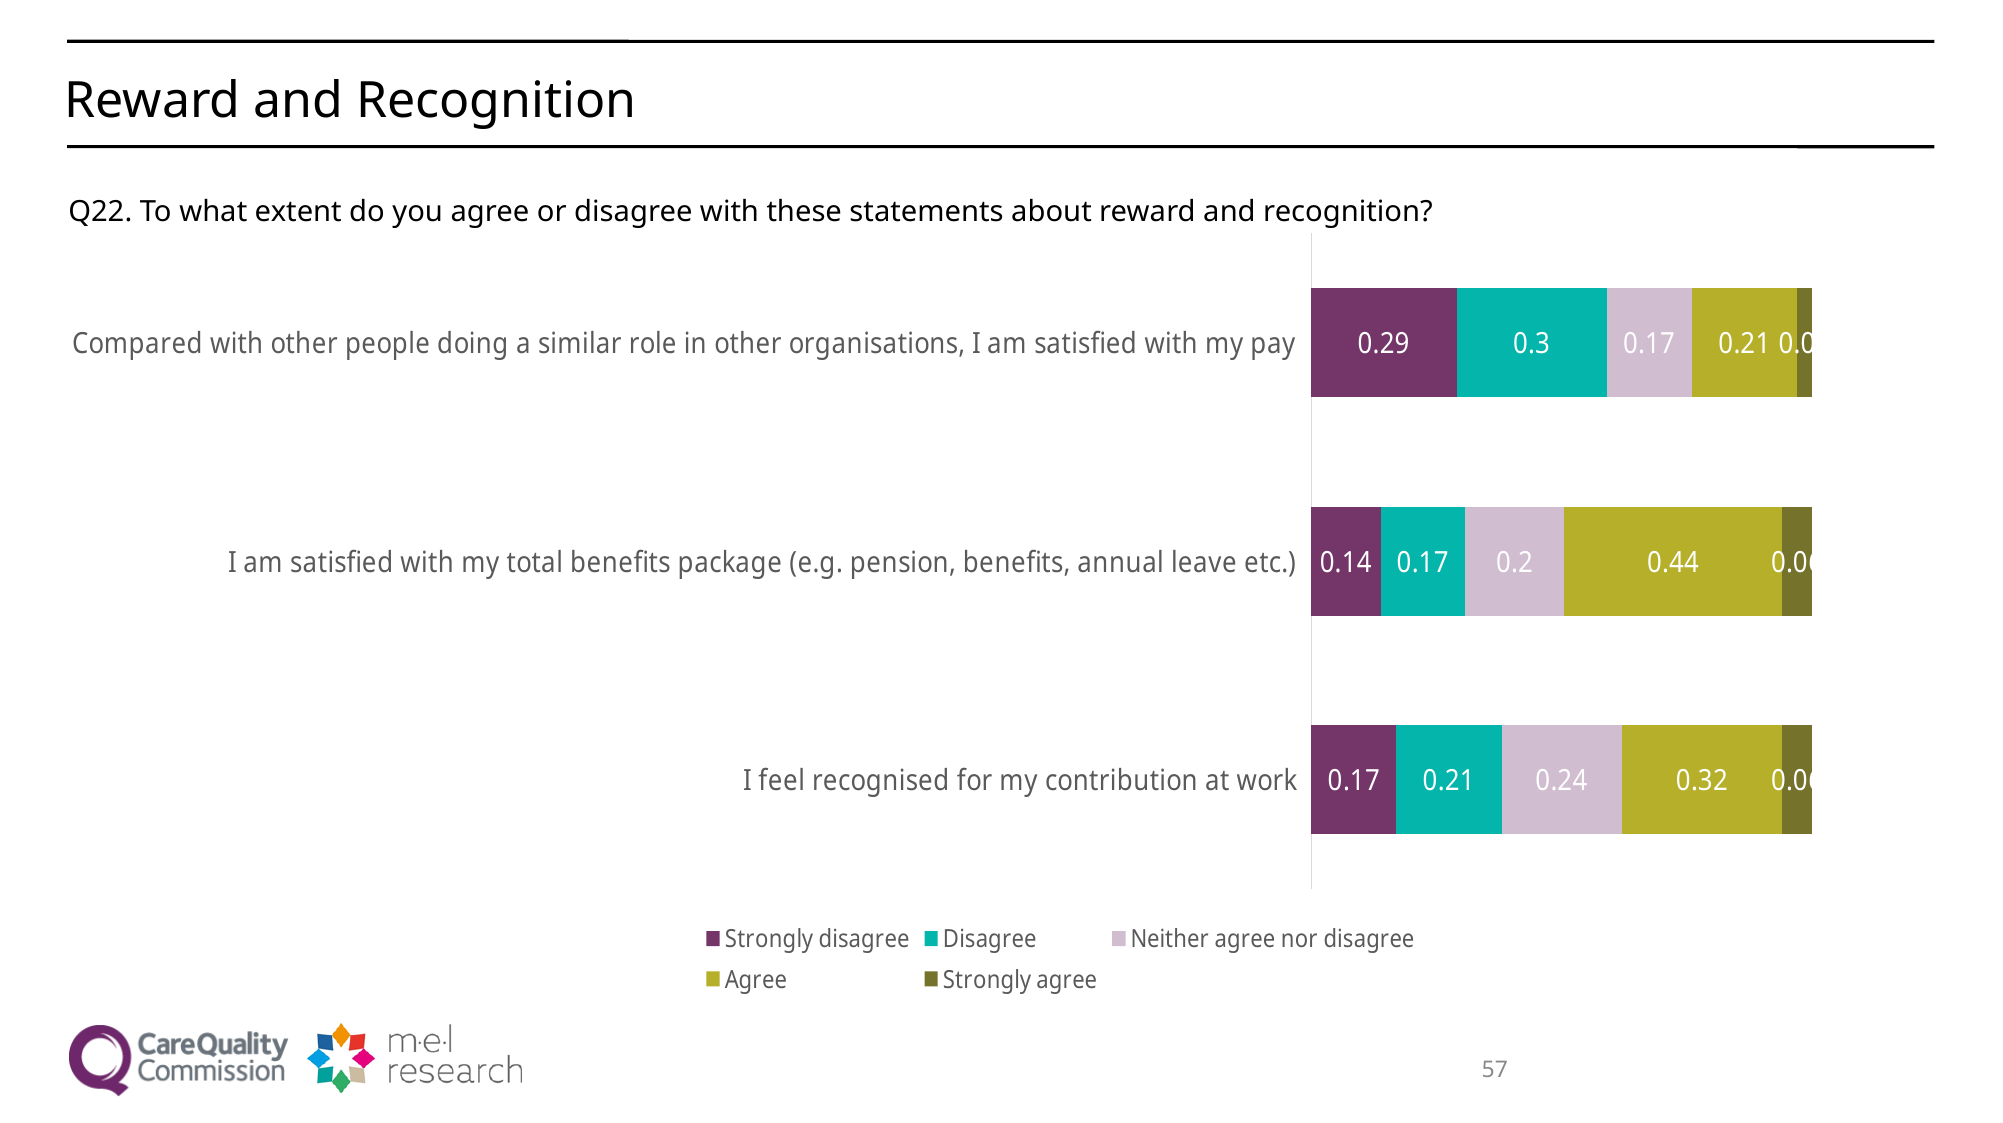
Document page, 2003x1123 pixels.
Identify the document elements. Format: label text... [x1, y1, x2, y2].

picture [67, 1023, 291, 1099]
slide_number 57 [1466, 1039, 1934, 1100]
chart [72, 217, 1844, 1003]
picture [307, 1023, 522, 1093]
title Reward and Recognition [64, 48, 1932, 136]
text_box Q22. To what extent do you agree or disagree with these statements about reward and recognition? [68, 184, 1586, 227]
